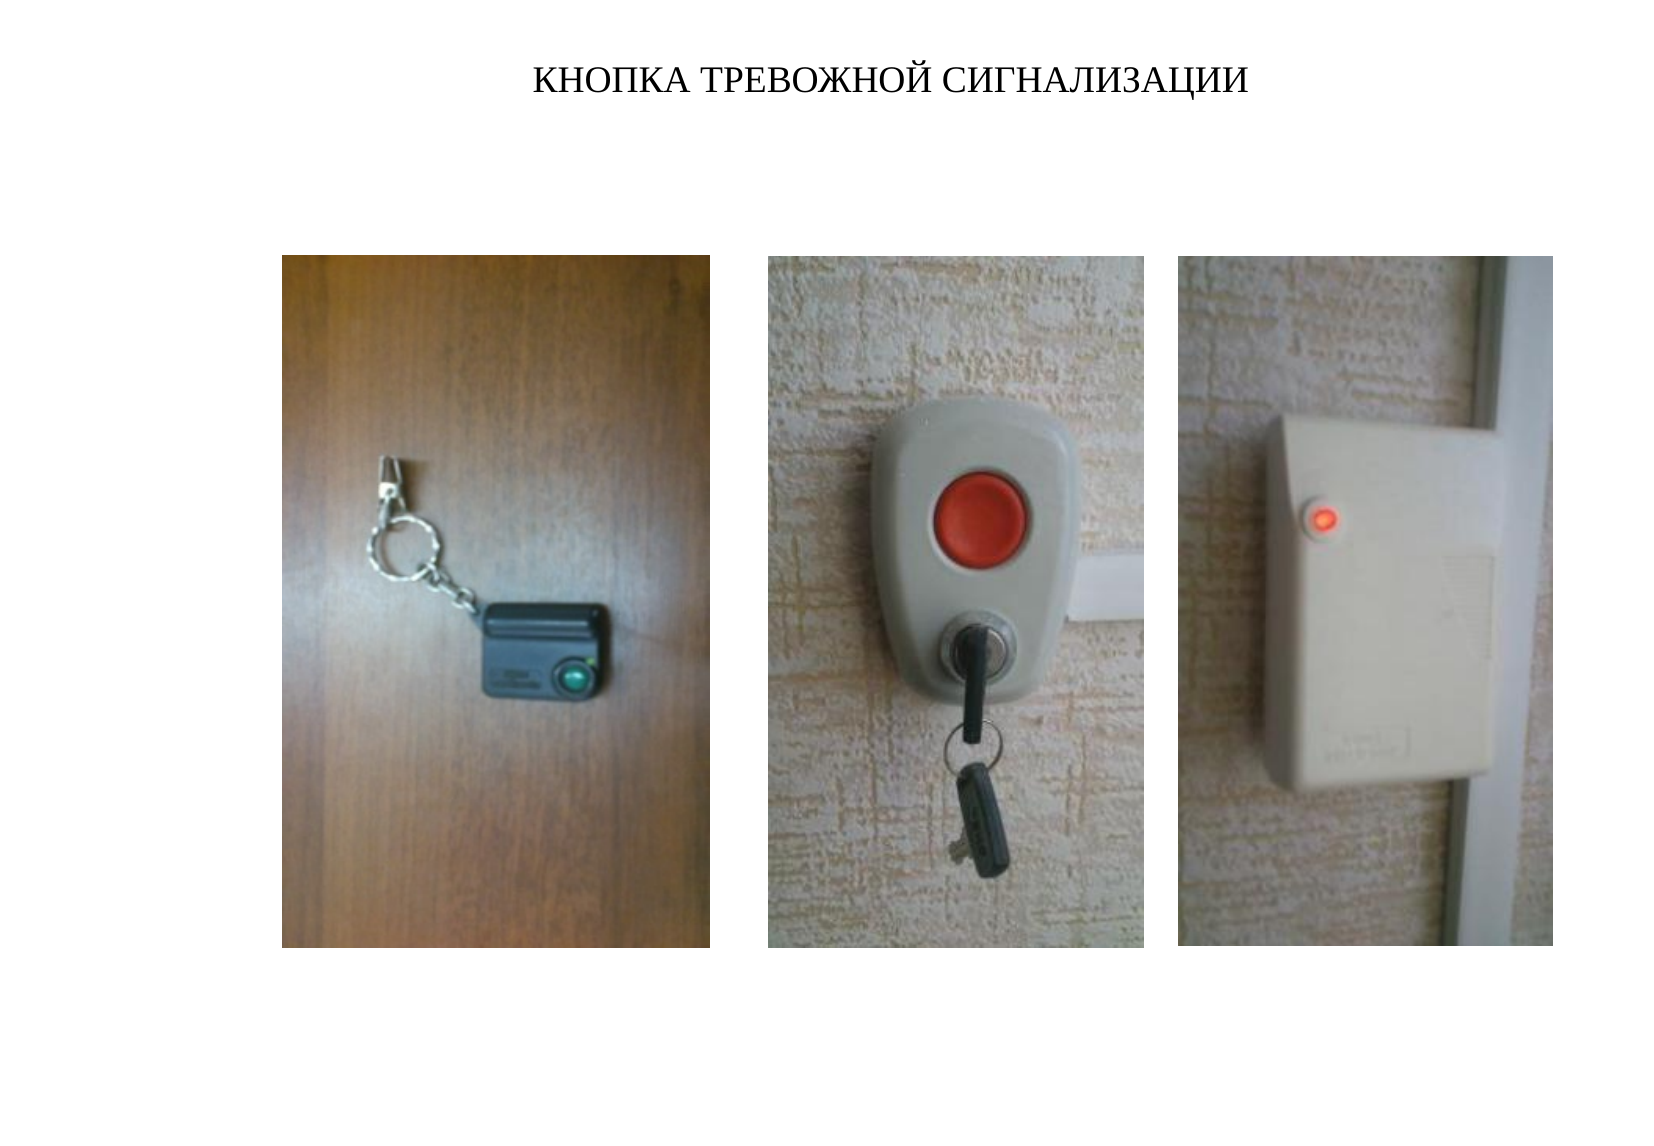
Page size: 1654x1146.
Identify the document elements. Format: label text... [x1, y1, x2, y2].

picture [1178, 256, 1553, 946]
picture [282, 255, 710, 948]
title КНОПКА ТРЕВОЖНОЙ СИГНАЛИЗАЦИИ [229, 45, 1553, 105]
picture [768, 256, 1144, 948]
